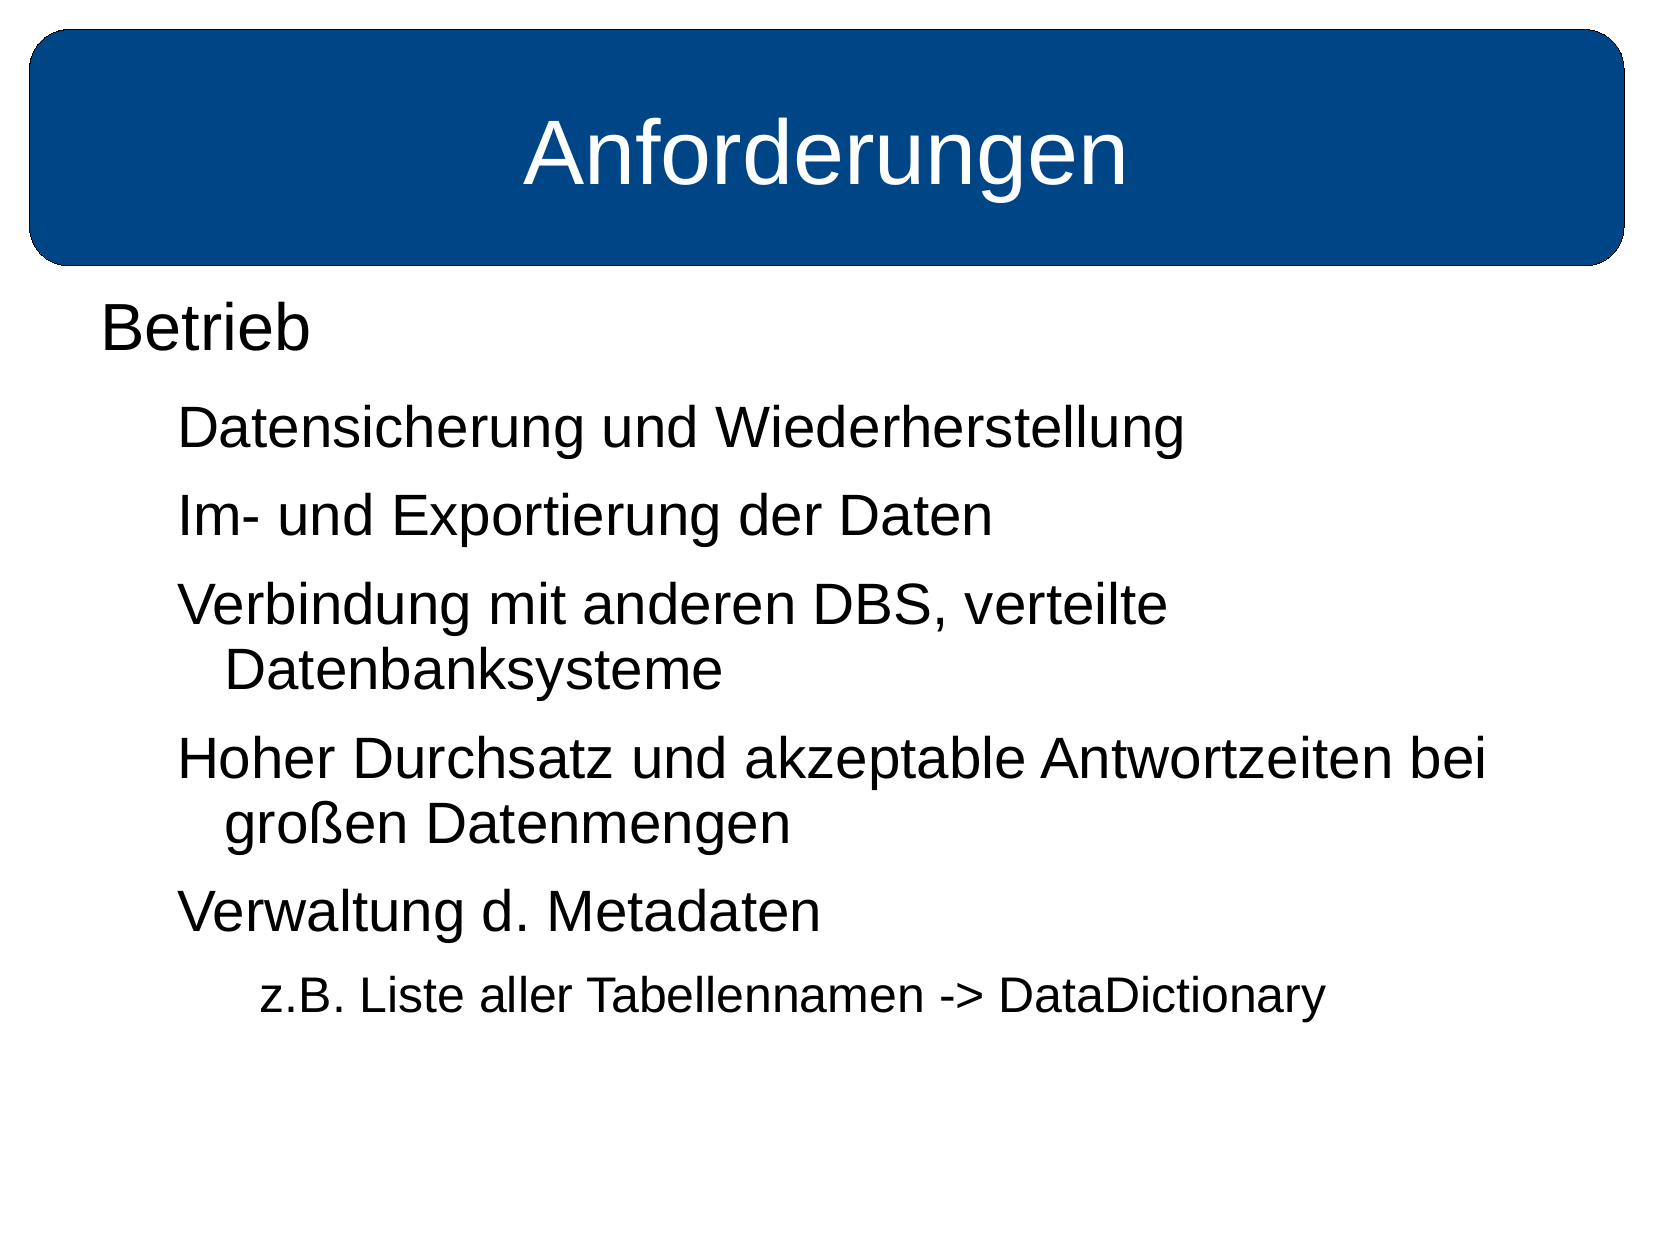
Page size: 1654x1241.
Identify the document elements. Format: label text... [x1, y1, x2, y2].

title Anforderungen [82, 49, 1571, 257]
list Betrieb Datensicherung und Wiederherstellung Im- und Exportierung der Daten Verbindung mit anderen DBS, verteilte Datenbanksysteme Hoher Durchsatz und akzeptable Antwortzeiten bei großen Datenmengen Verwaltung d. Metadaten z.B. Liste aller Tabellennamen -> DataDictionary [82, 290, 1571, 1109]
